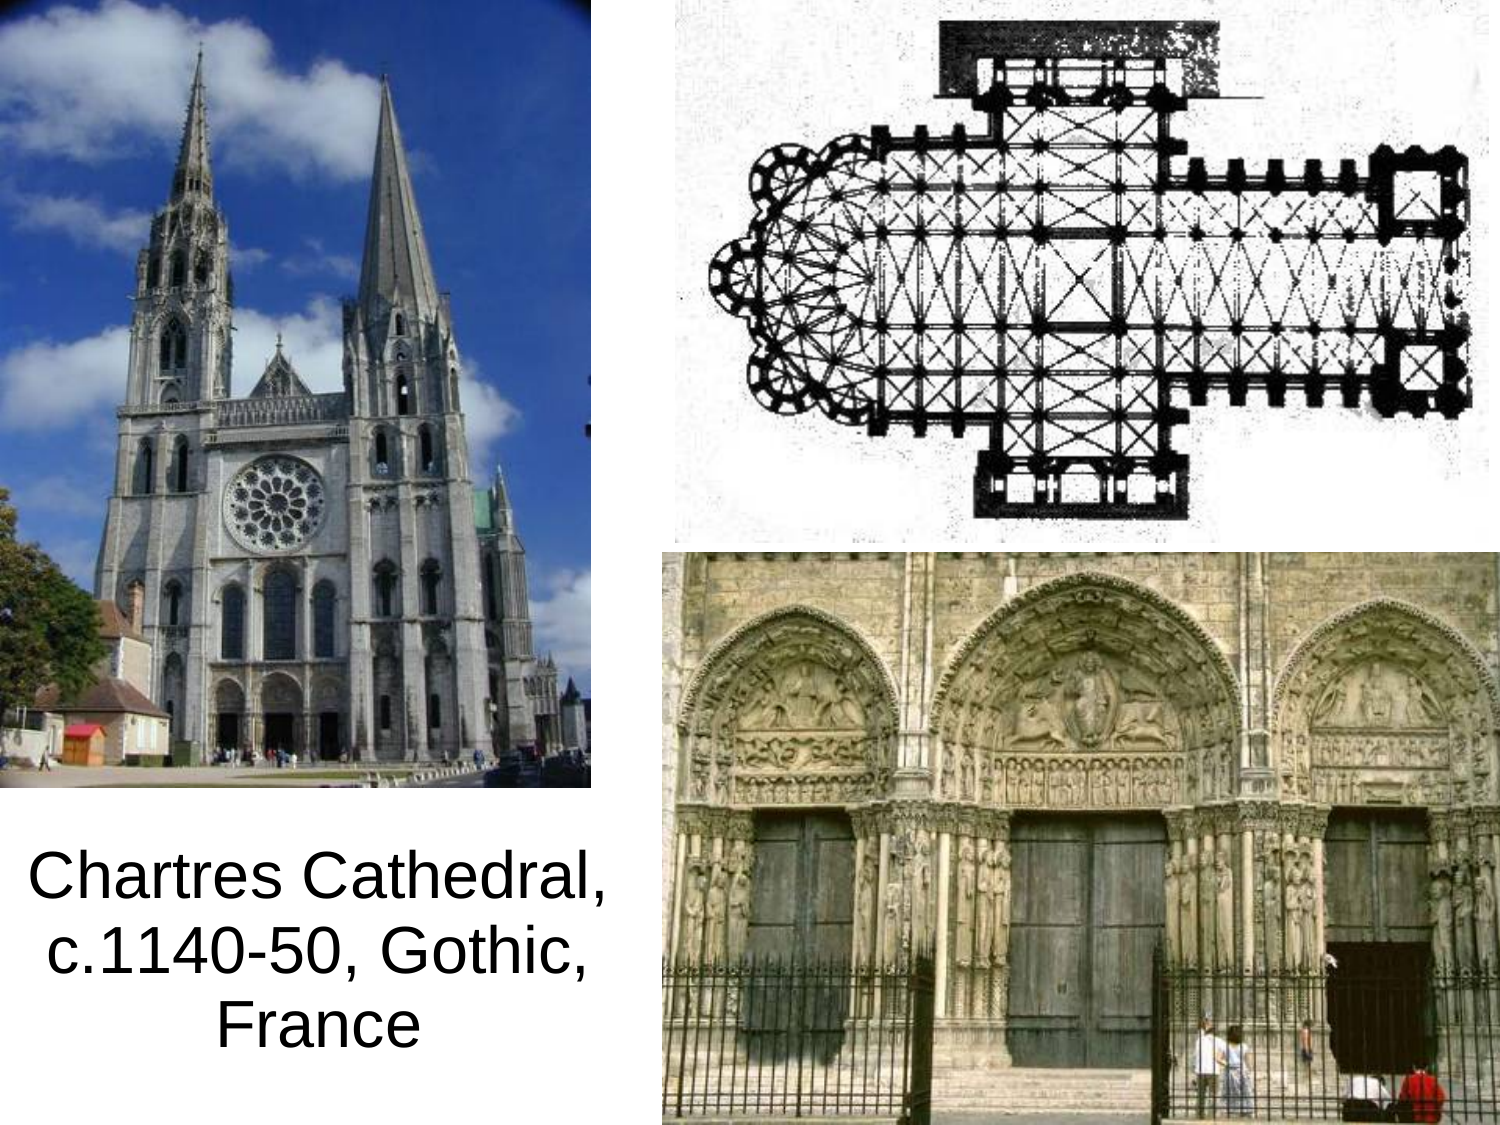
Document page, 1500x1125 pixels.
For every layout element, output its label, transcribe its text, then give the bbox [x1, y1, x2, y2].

picture [675, 0, 1489, 543]
picture [0, 0, 591, 788]
title Chartres Cathedral, c.1140-50, Gothic, France [0, 800, 638, 1101]
picture [662, 552, 1500, 1125]
